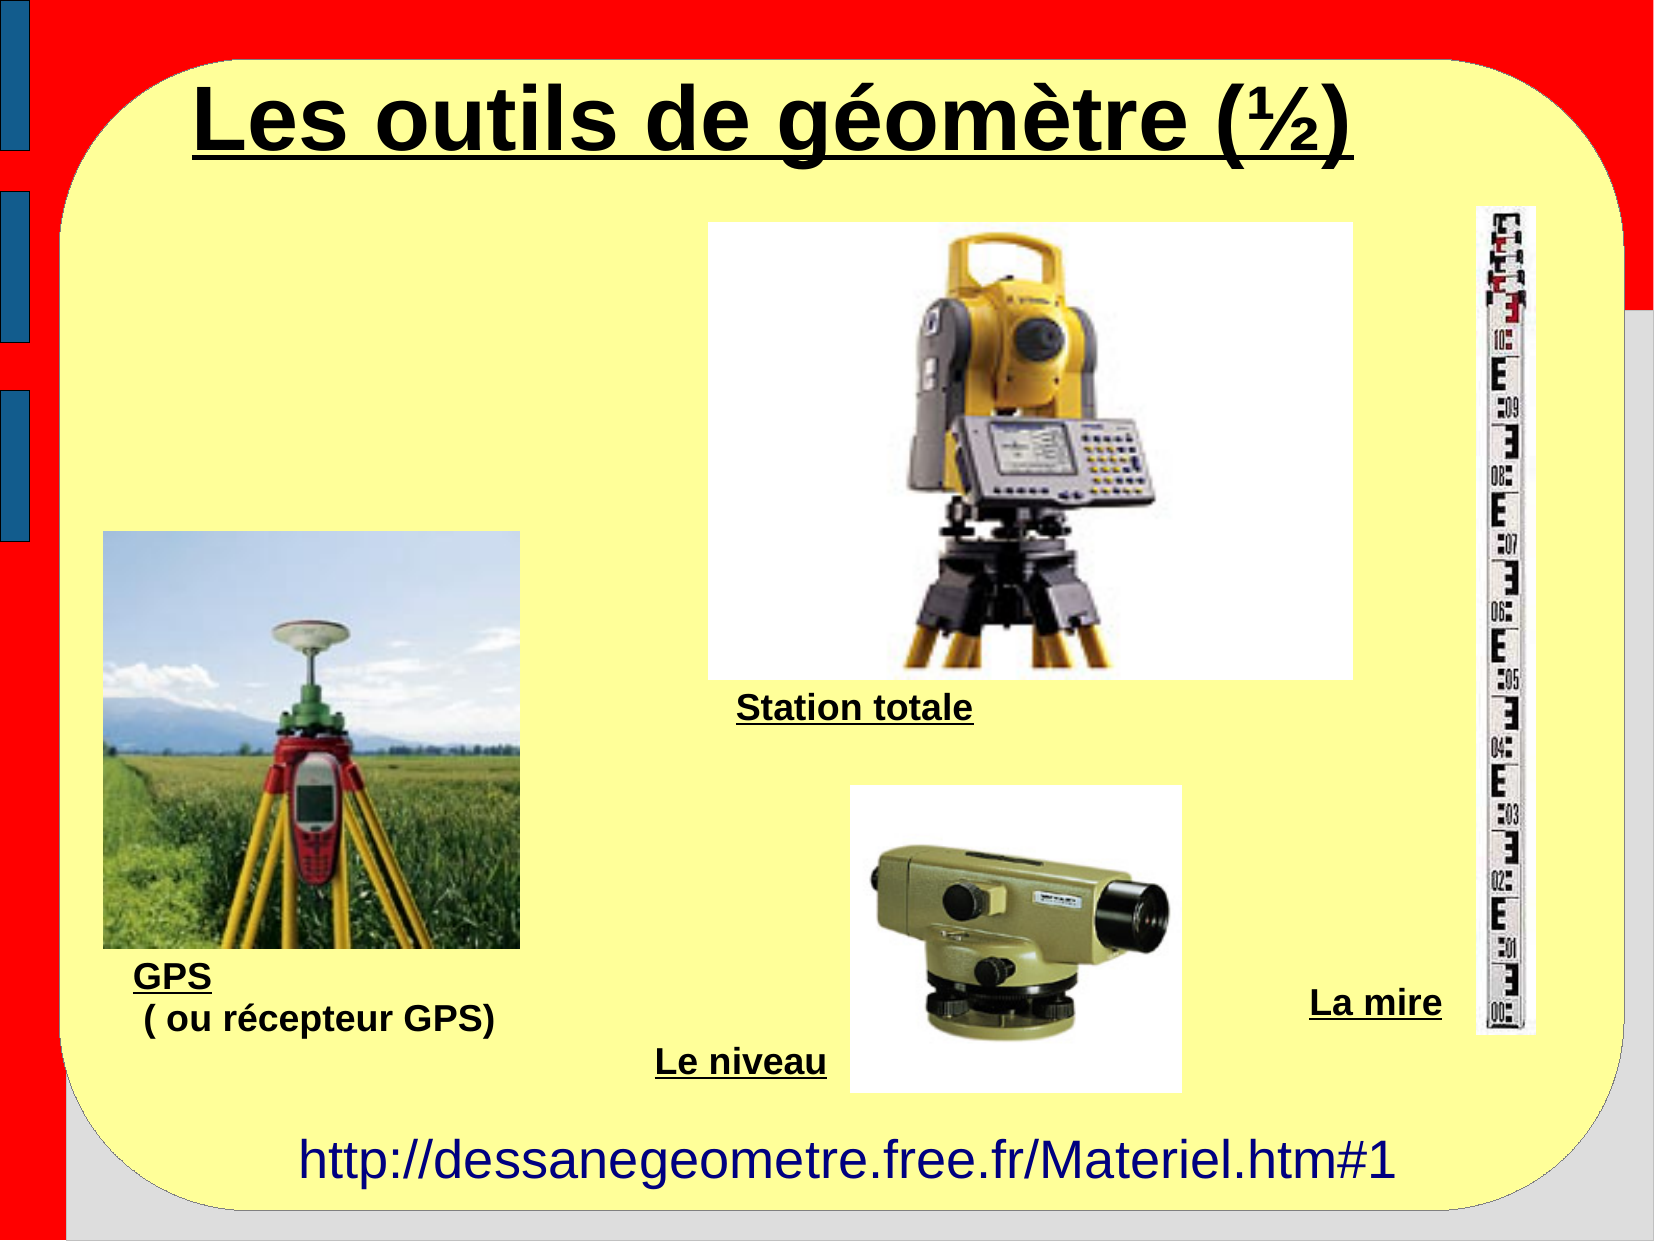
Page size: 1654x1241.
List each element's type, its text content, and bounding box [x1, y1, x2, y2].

text_box Métier de géomètre [1452, 59, 1625, 177]
text_box [59, 59, 1625, 1211]
text_box GPS ( ou récepteur GPS) [118, 948, 532, 1092]
picture [1476, 206, 1536, 1035]
text_box La mire [1269, 974, 1476, 1033]
picture [850, 785, 1182, 1093]
text_box Station totale [679, 679, 1034, 780]
text_box Les outils de géomètre (½) [177, 59, 1447, 280]
text_box Le niveau [561, 1033, 922, 1092]
picture [103, 531, 520, 949]
text_box http://dessanegeometre.free.fr/Materiel.htm#1 [283, 1122, 1418, 1198]
picture [708, 222, 1353, 680]
